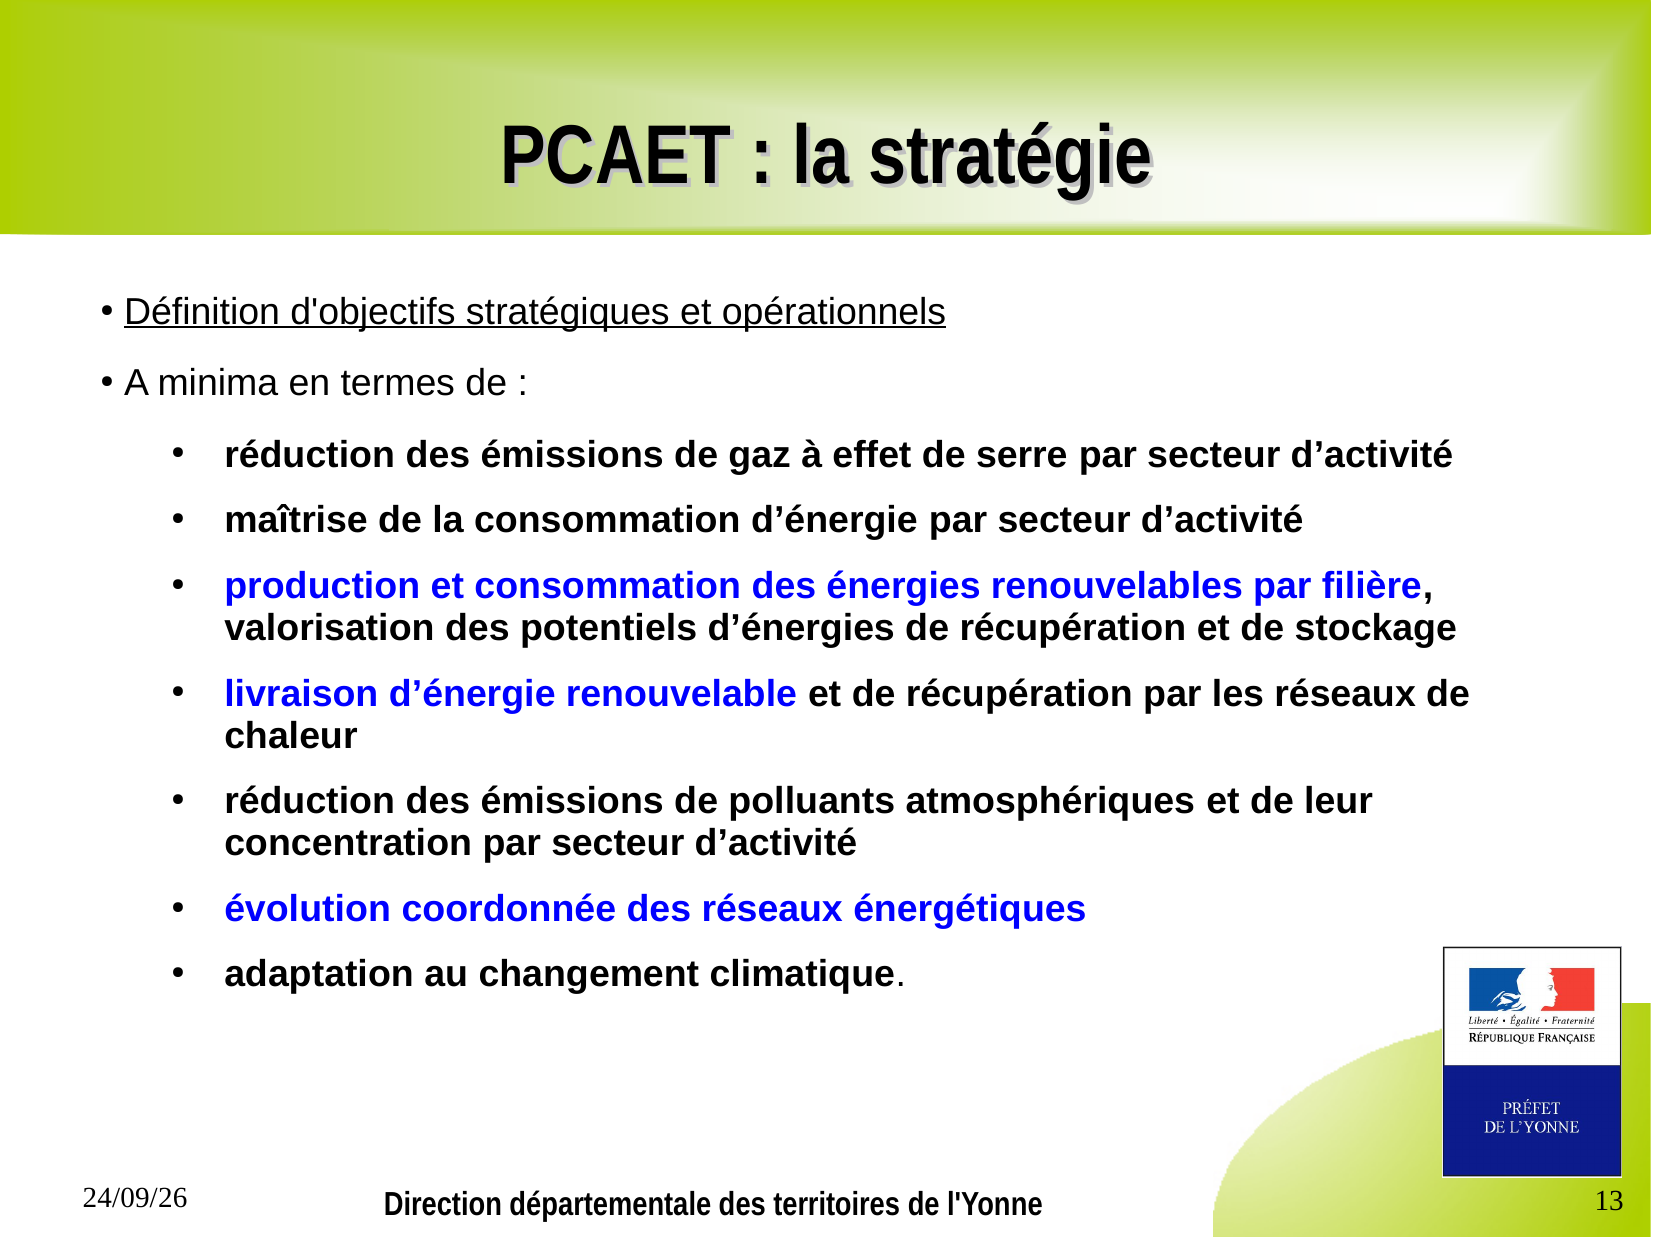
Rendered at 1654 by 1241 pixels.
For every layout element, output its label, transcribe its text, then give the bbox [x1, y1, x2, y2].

title PCAET : la stratégie [82, 49, 1571, 257]
list Définition d'objectifs stratégiques et opérationnels A minima en termes de : réduction des émissions de gaz à effet de serre par secteur d’activité maîtrise de la consommation d’énergie par secteur d’activité production et consommation des énergies renouvelables par filière, valorisation des potentiels d’énergies de récupération et de stockage livraison d’énergie renouvelable et de récupération par les réseaux de chaleur réduction des émissions de polluants atmosphériques et de leur concentration par secteur d’activité évolution coordonnée des réseaux énergétiques adaptation au changement climatique. [82, 290, 1571, 1074]
